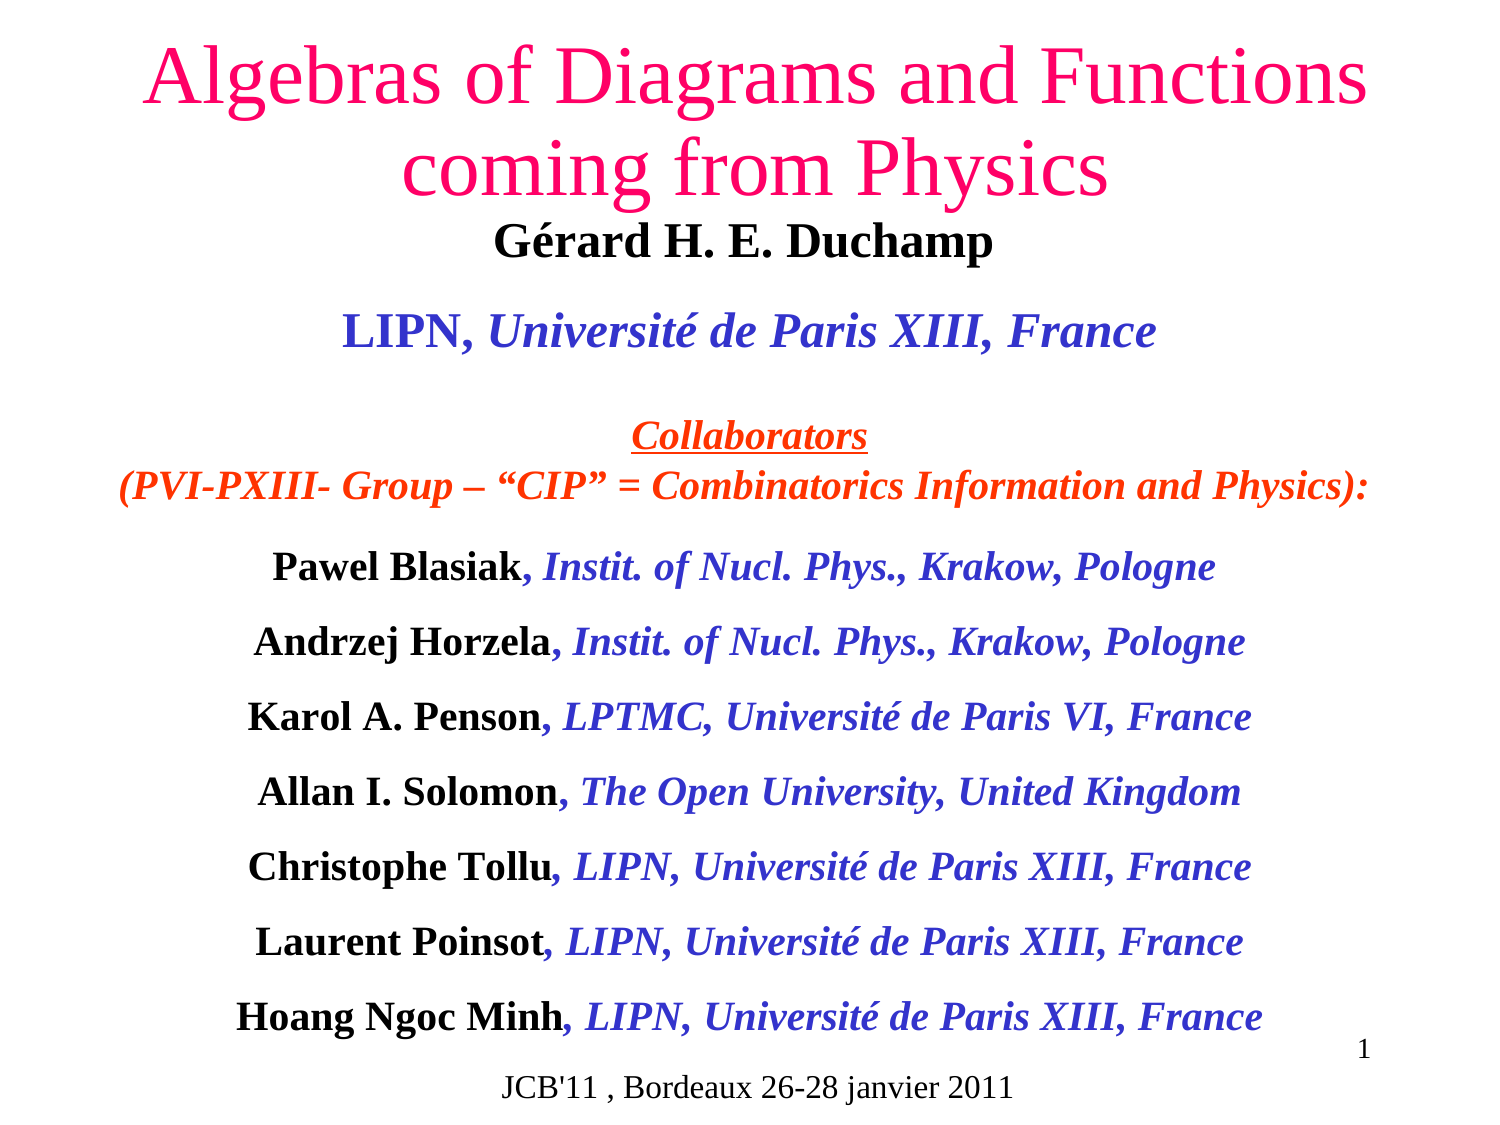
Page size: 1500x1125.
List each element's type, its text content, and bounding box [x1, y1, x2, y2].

title Algebras of Diagrams and Functions coming from Physics [37, 2, 1476, 241]
text_box Gérard H. E. Duchamp LIPN, Université de Paris XIII, France Collaborators (PVI-PXIII- Group – “CIP” = Combinatorics Information and Physics): Pawel Blasiak, Instit. of Nucl. Phys., Krakow, Pologne Andrzej Horzela, Instit. of Nucl. Phys., Krakow, Pologne Karol A. Penson, LPTMC, Université de Paris VI, France Allan I. Solomon, The Open University, United Kingdom Christophe Tollu, LIPN, Université de Paris XIII, France Laurent Poinsot, LIPN, Université de Paris XIII, France Hoang Ngoc Minh, LIPN, Université de Paris XIII, France [103, 169, 1397, 1047]
text_box JCB'11 , Bordeaux 26-28 janvier 2011 [118, 1051, 1408, 1125]
